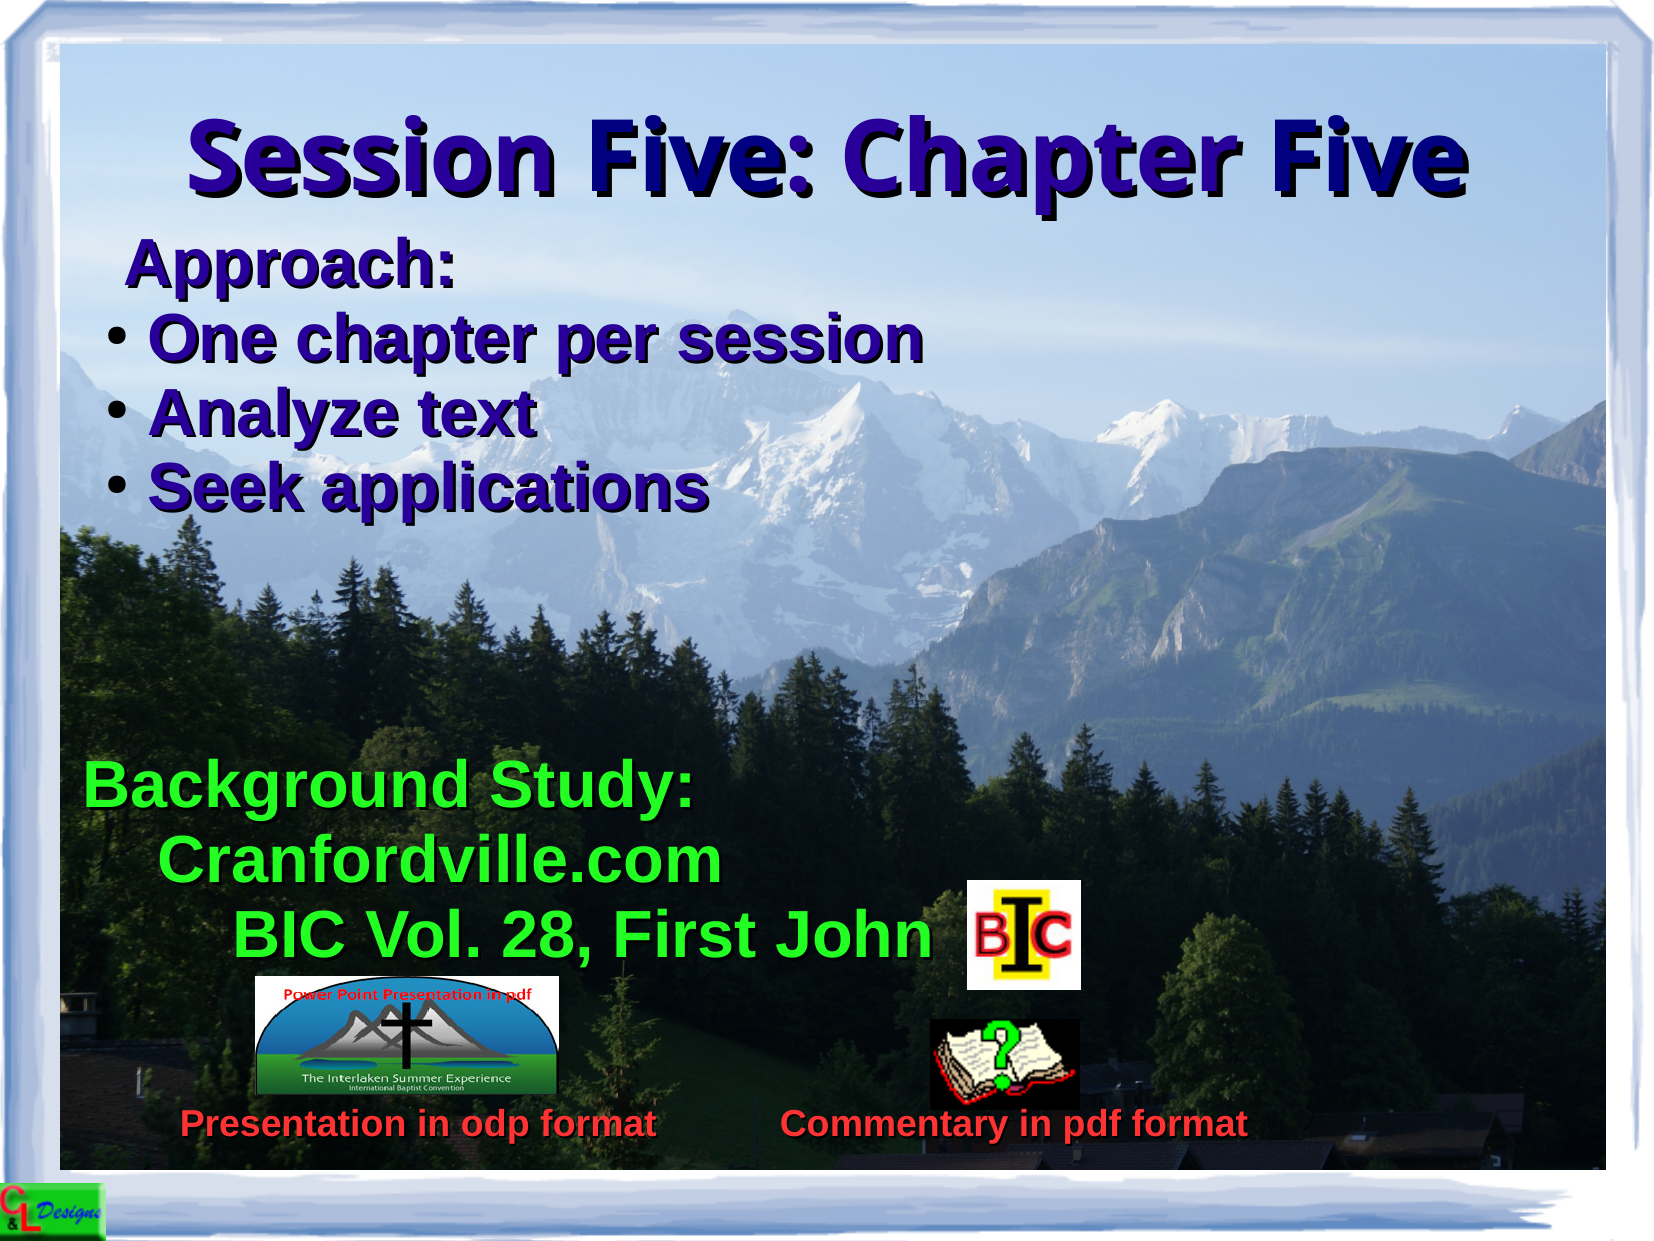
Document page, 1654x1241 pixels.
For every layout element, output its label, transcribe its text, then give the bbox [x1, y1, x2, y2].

title Session Five: Chapter Five [82, 49, 1571, 257]
text_box Background Study: Cranfordville.com BIC Vol. 28, First John [67, 739, 1606, 1174]
picture [0, 0, 1654, 1241]
text_box Presentation in odp format [165, 1095, 676, 1170]
subtitle Approach: One chapter per session Analyze text Seek applications [105, 225, 1558, 721]
text_box Commentary in pdf format [765, 1095, 1276, 1170]
